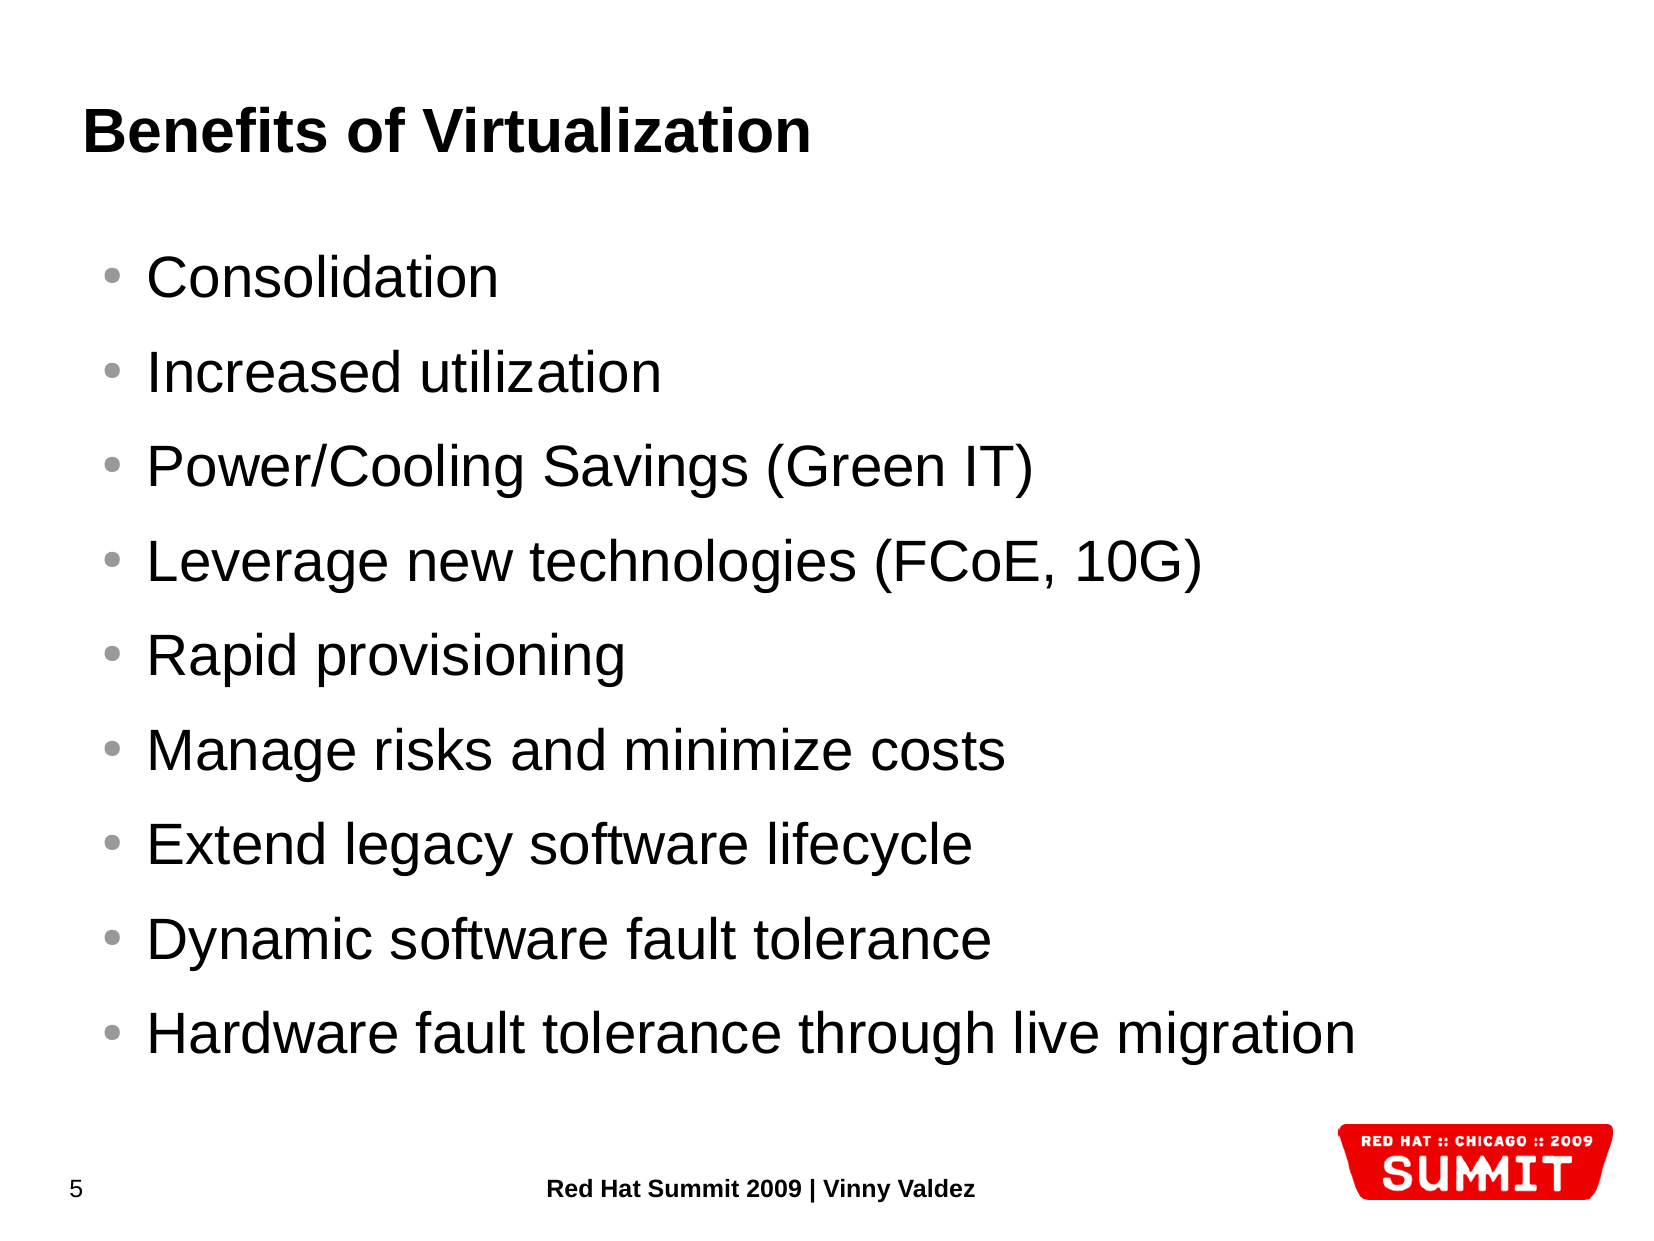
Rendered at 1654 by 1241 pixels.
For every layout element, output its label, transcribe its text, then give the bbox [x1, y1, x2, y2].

list Consolidation Increased utilization Power/Cooling Savings (Green IT) Leverage new technologies (FCoE, 10G) Rapid provisioning Manage risks and minimize costs Extend legacy software lifecycle Dynamic software fault tolerance Hardware fault tolerance through live migration [86, 244, 1576, 1067]
title Benefits of Virtualization [82, 37, 1571, 226]
picture [1338, 1124, 1613, 1200]
